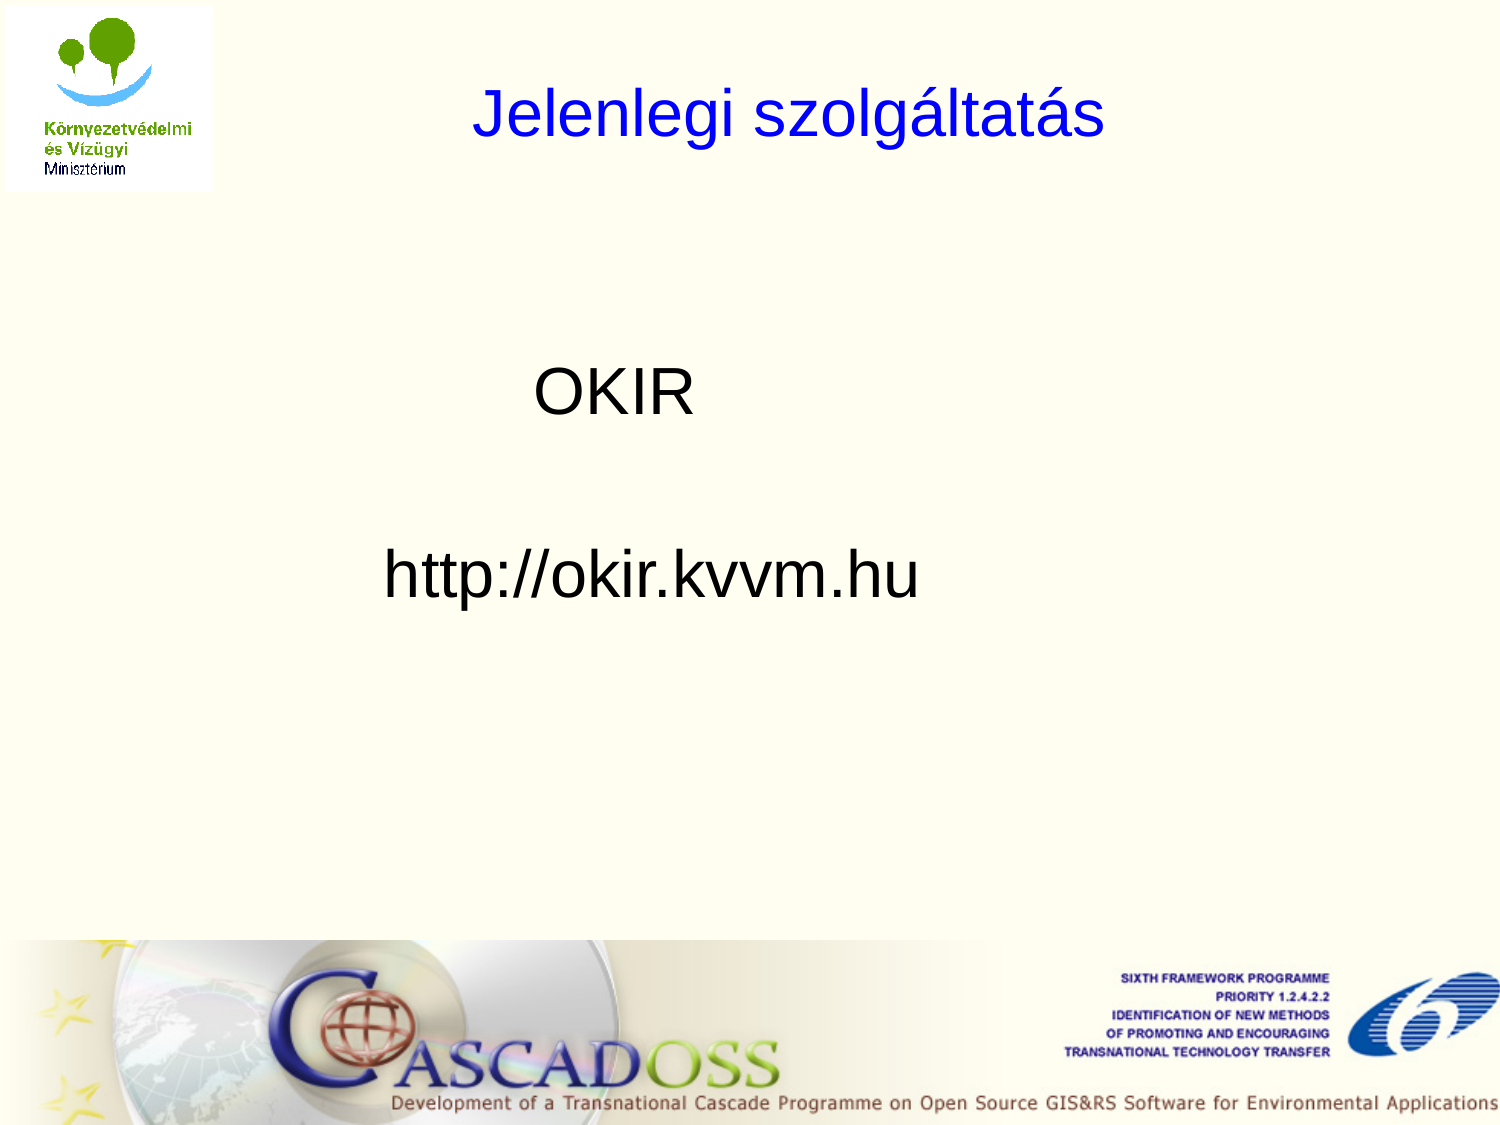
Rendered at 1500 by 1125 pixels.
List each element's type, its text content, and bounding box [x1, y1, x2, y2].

list OKIR http://okir.kvvm.hu [383, 354, 1136, 758]
picture [0, 940, 1500, 1125]
picture [5, 5, 213, 192]
title Jelenlegi szolgáltatás [236, 19, 1343, 207]
